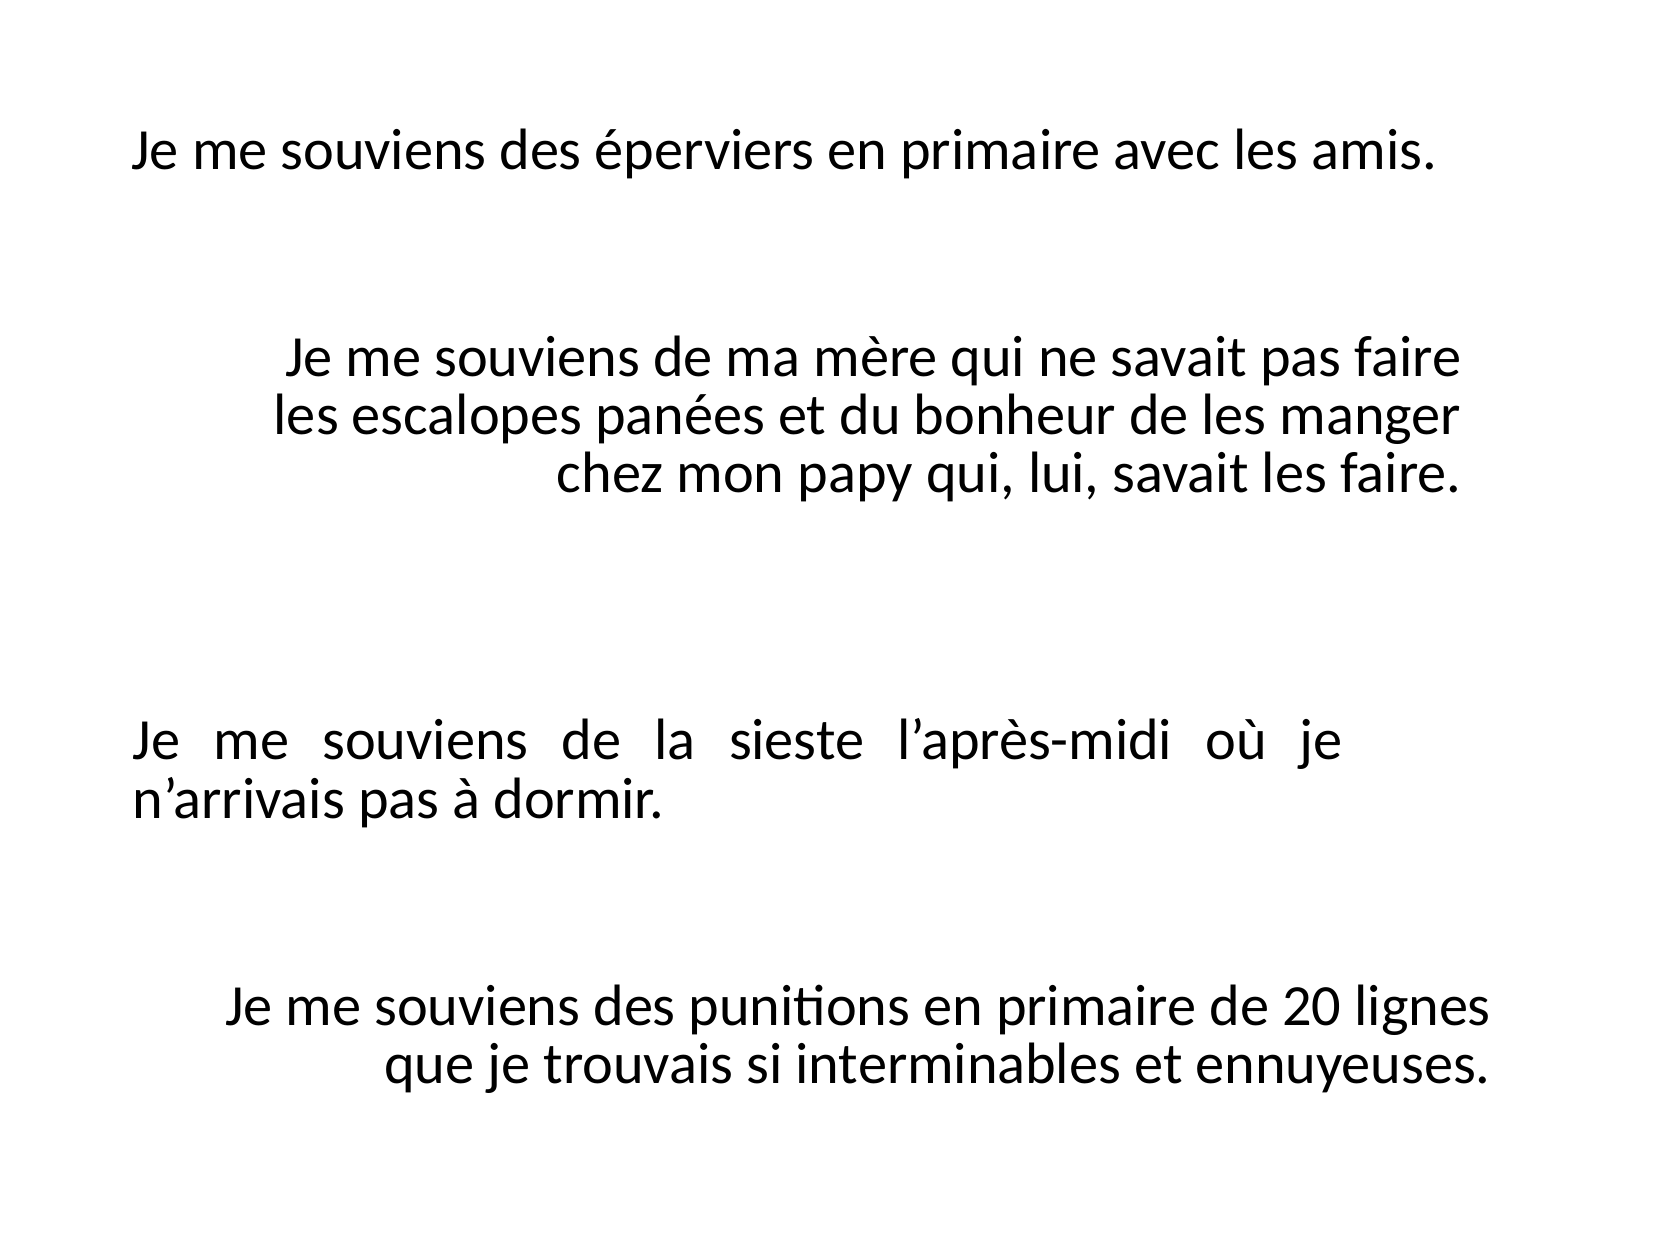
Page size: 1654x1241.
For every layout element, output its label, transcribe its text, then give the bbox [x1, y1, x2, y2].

text_box Je me souviens des punitions en primaire de 20 lignes que je trouvais si interminables et ennuyeuses. [206, 974, 1506, 1132]
text_box Je me souviens de ma mère qui ne savait pas faire les escalopes panées et du bonheur de les manger chez mon papy qui, lui, savait les faire. [236, 324, 1477, 554]
text_box Je me souviens des éperviers en primaire avec les amis. [116, 118, 1564, 205]
text_box Je me souviens de la sieste l’après-midi où je n’arrivais pas à dormir. [118, 708, 1359, 938]
